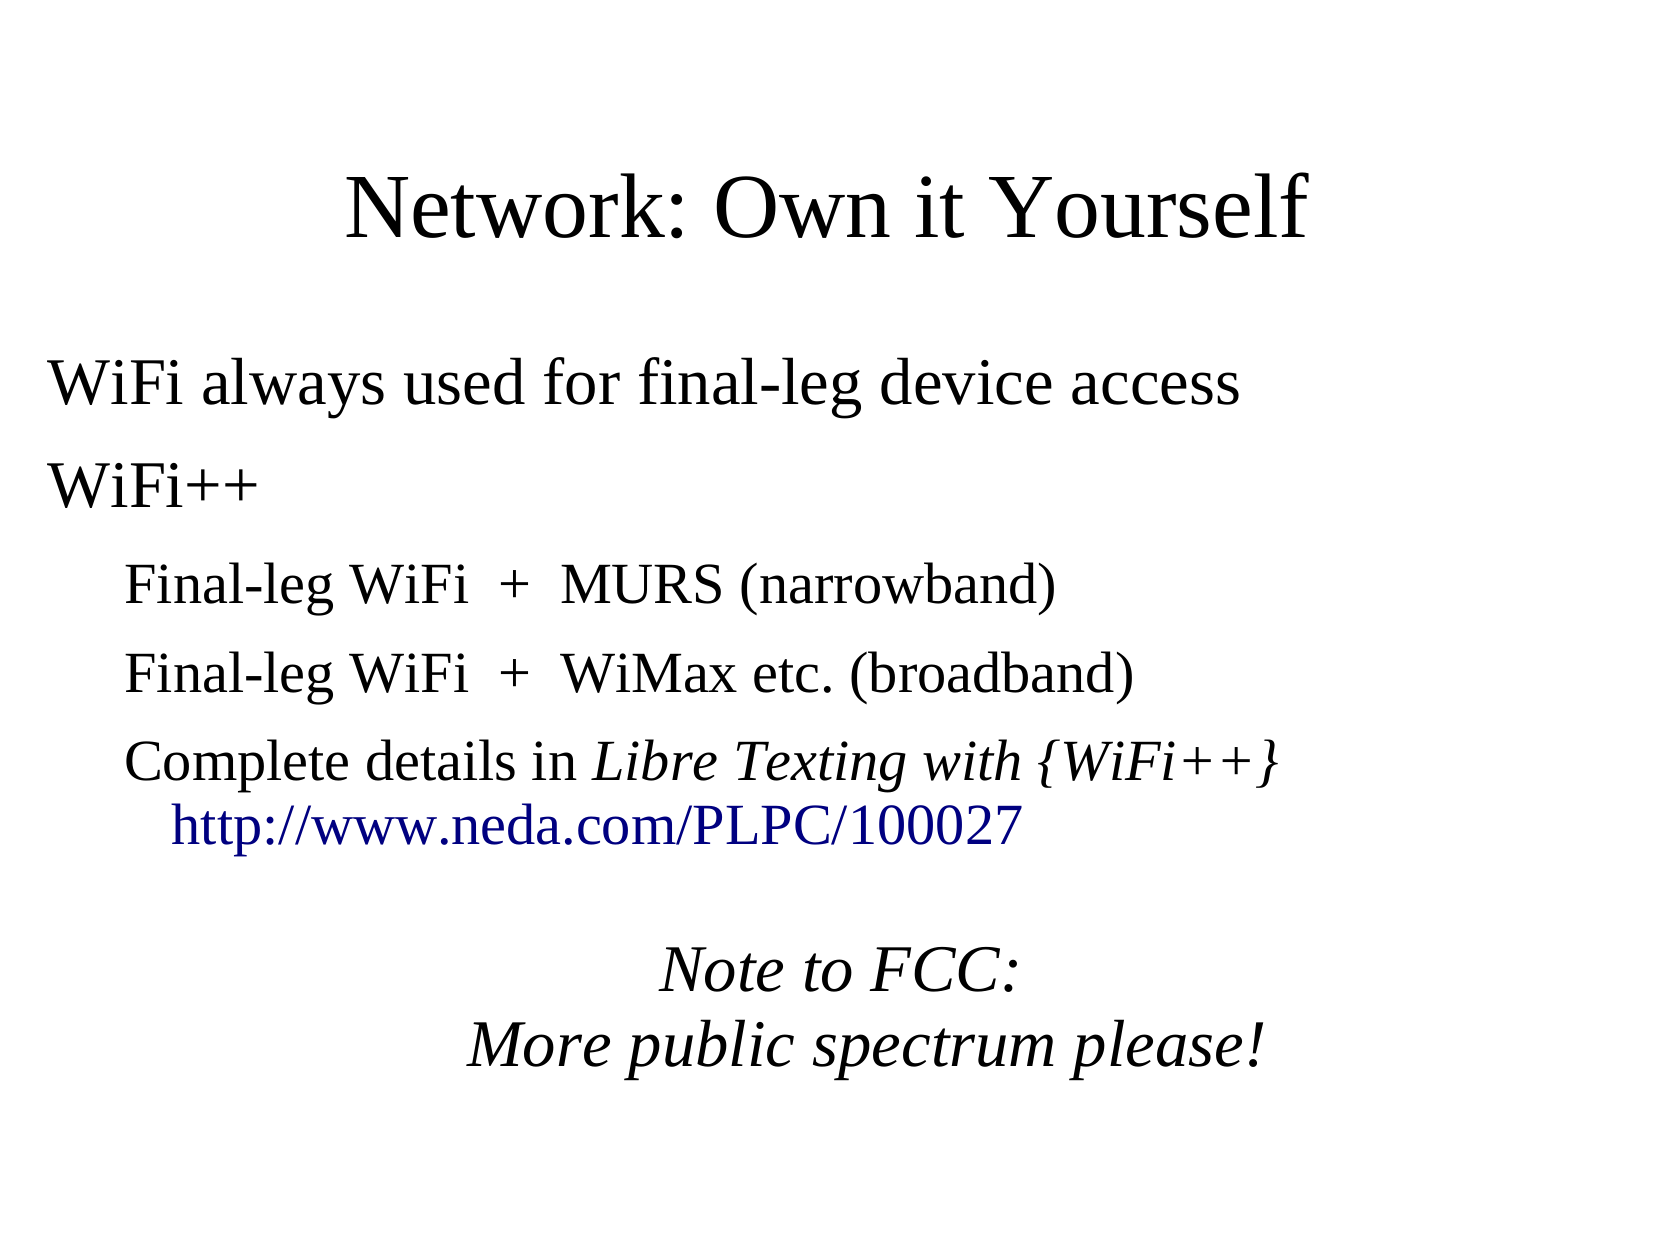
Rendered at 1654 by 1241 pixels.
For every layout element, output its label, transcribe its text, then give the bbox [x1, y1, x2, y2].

list WiFi always used for final-leg device access WiFi++ Final-leg WiFi + MURS (narrowband) Final-leg WiFi + WiMax etc. (broadband) Complete details in Libre Texting with {WiFi++} http://www.neda.com/PLPC/100027 Note to FCC: More public spectrum please! [29, 344, 1636, 1138]
title Network: Own it Yourself [121, 102, 1534, 311]
